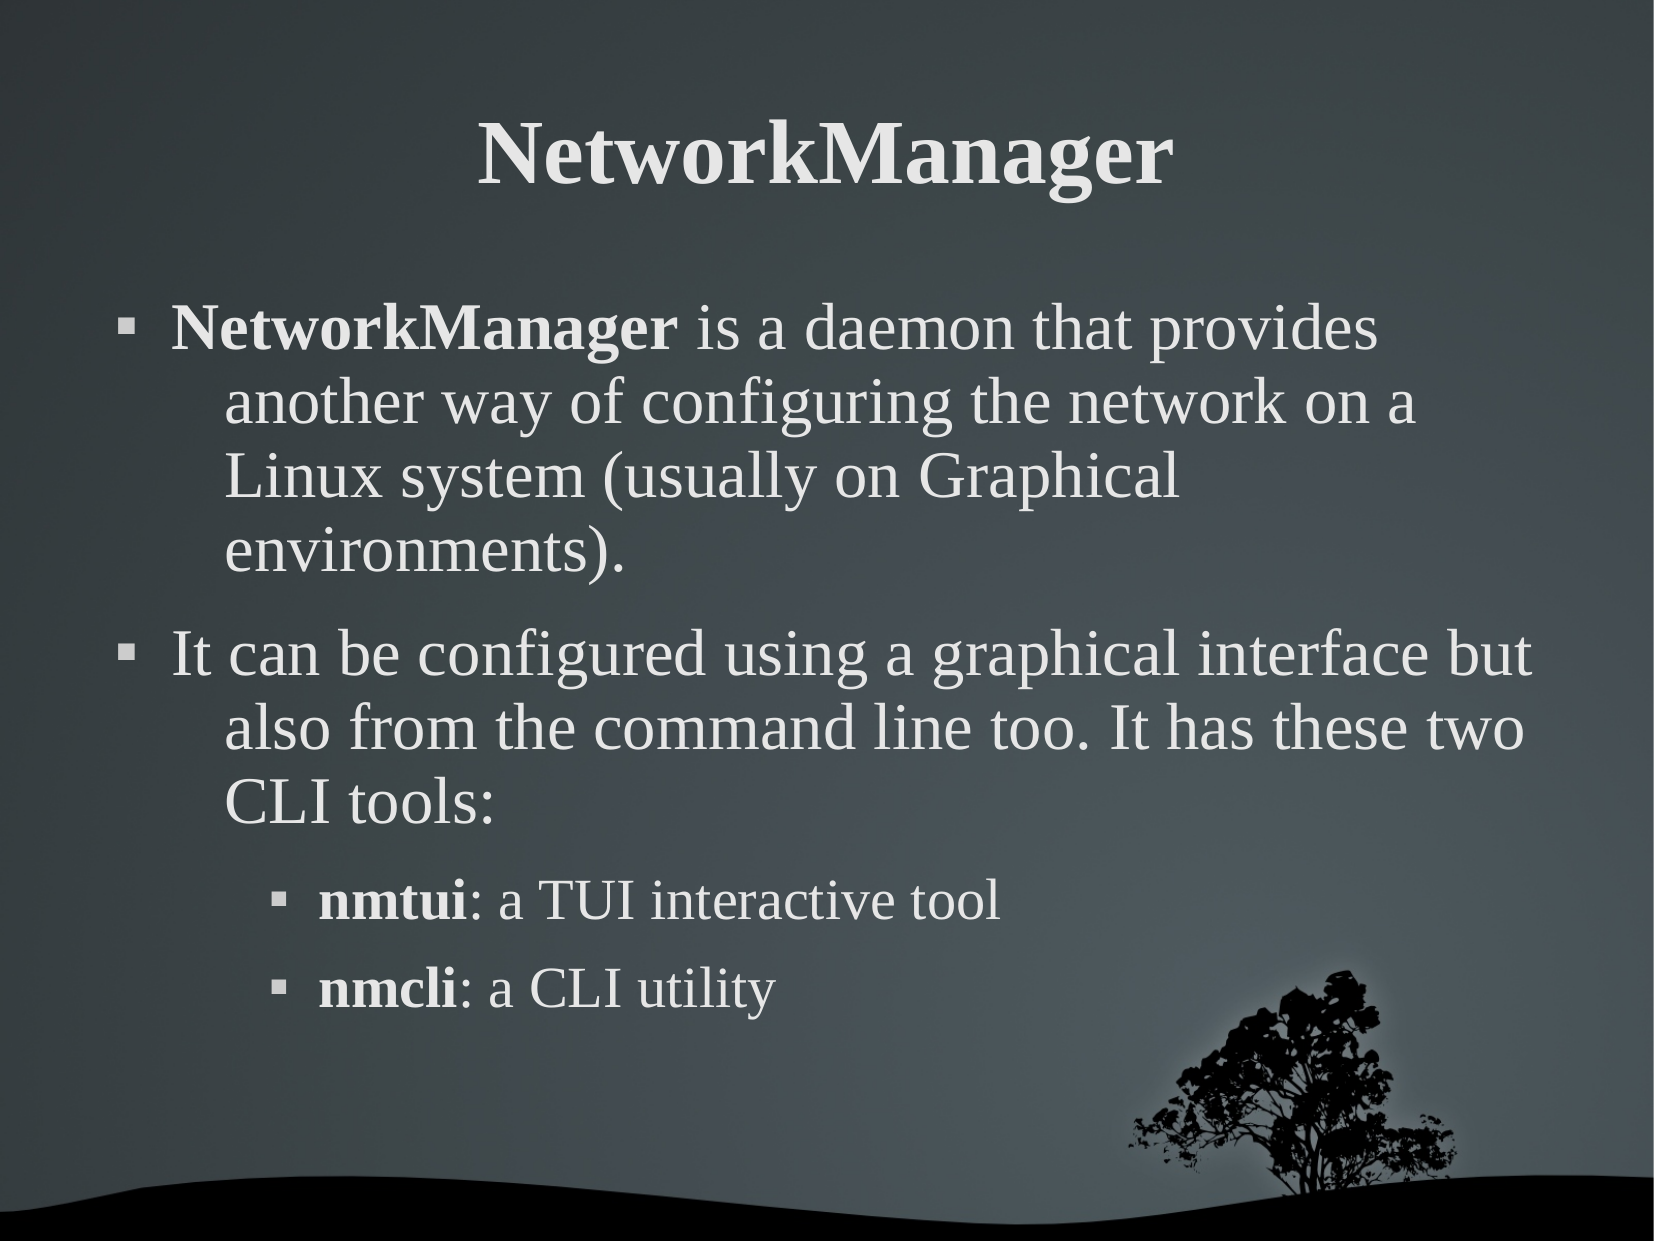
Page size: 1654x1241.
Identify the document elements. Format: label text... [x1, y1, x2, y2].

picture [0, 0, 1654, 1241]
title NetworkManager [82, 49, 1571, 257]
list NetworkManager is a daemon that provides another way of configuring the network on a Linux system (usually on Graphical environments). It can be configured using a graphical interface but also from the command line too. It has these two CLI tools: nmtui: a TUI interactive tool nmcli: a CLI utility [82, 290, 1571, 1109]
